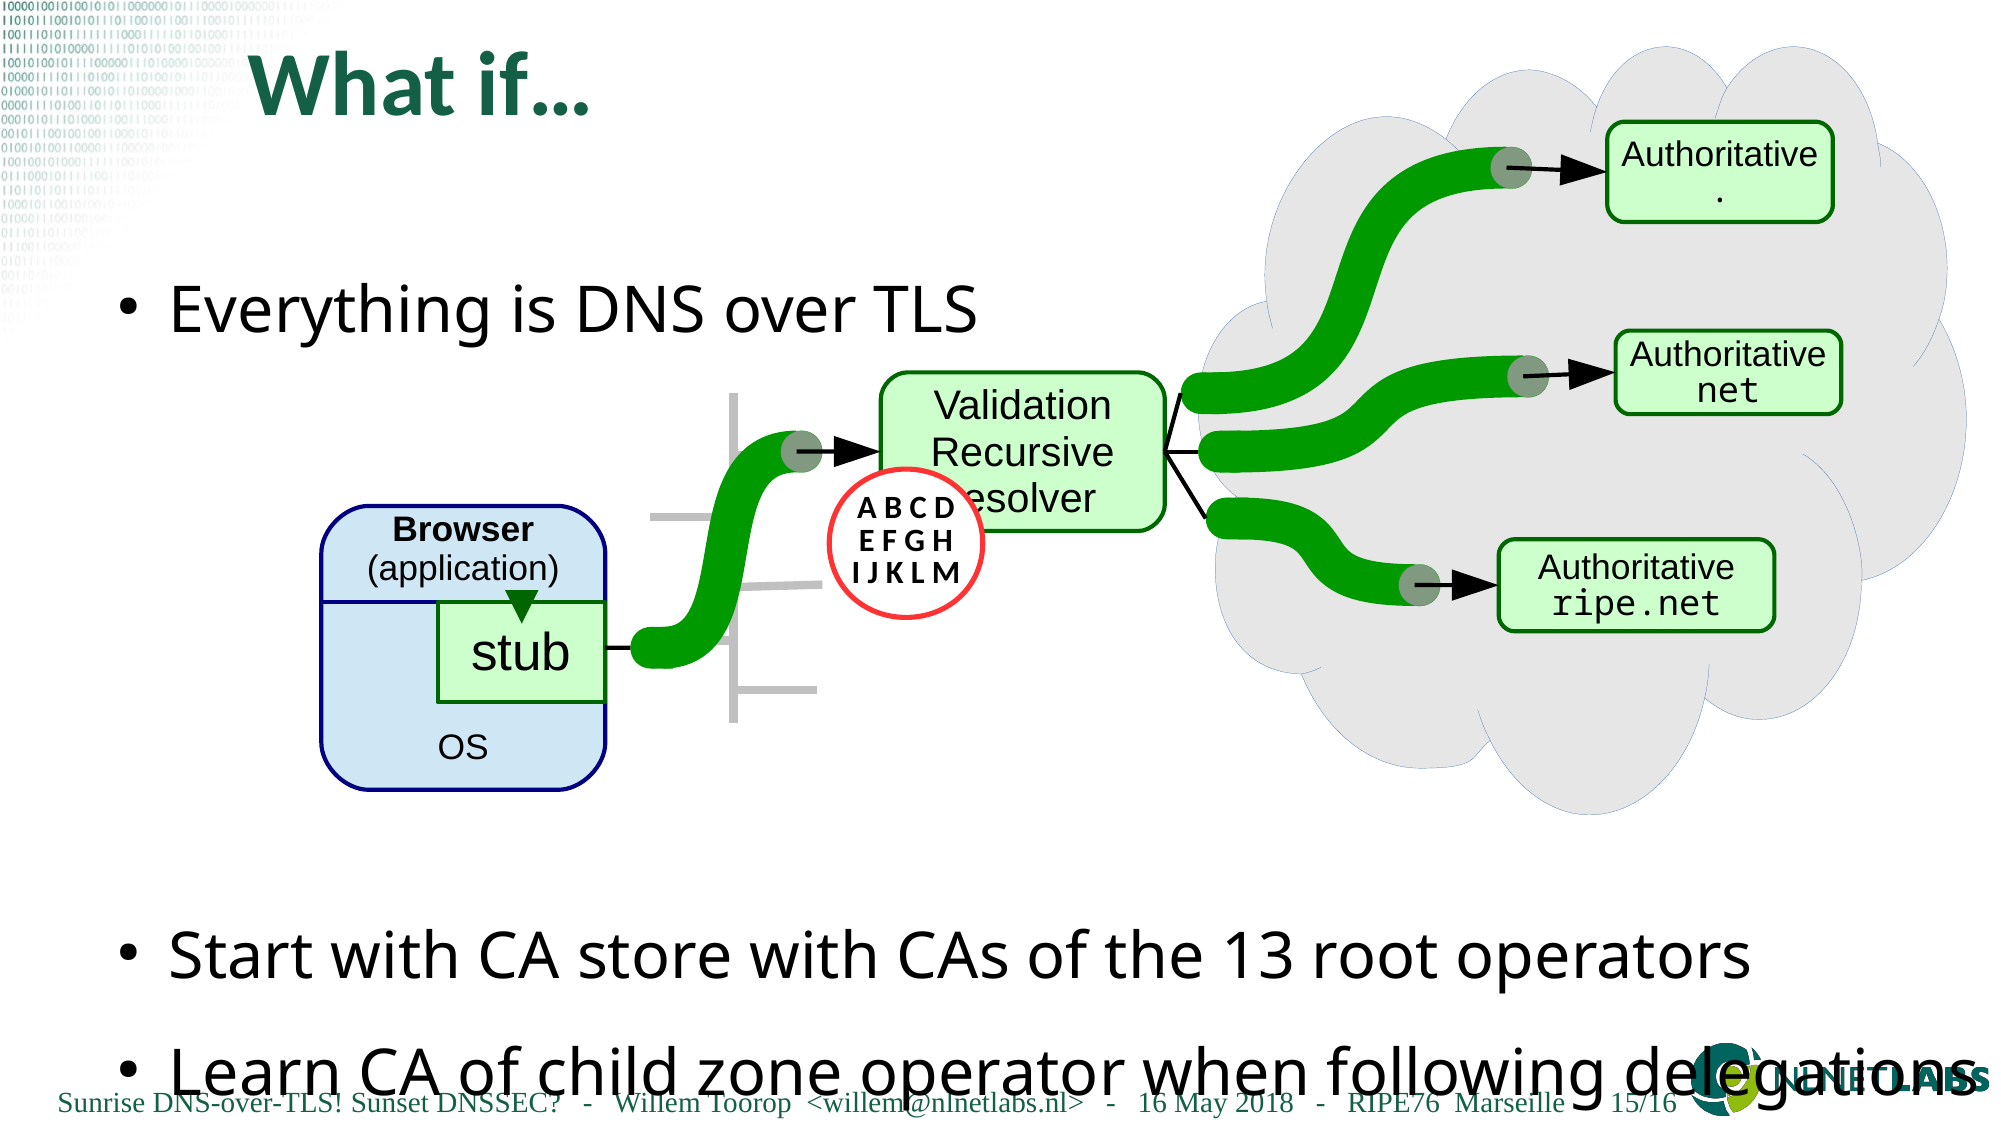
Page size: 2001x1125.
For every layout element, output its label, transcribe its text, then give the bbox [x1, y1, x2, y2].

list Everything is DNS over TLS Start with CA store with CAs of the 13 root operators Learn CA of child zone operator when following delegations [99, 263, 2001, 1125]
title What if… [99, 44, 1901, 233]
picture [1, 1, 1967, 815]
